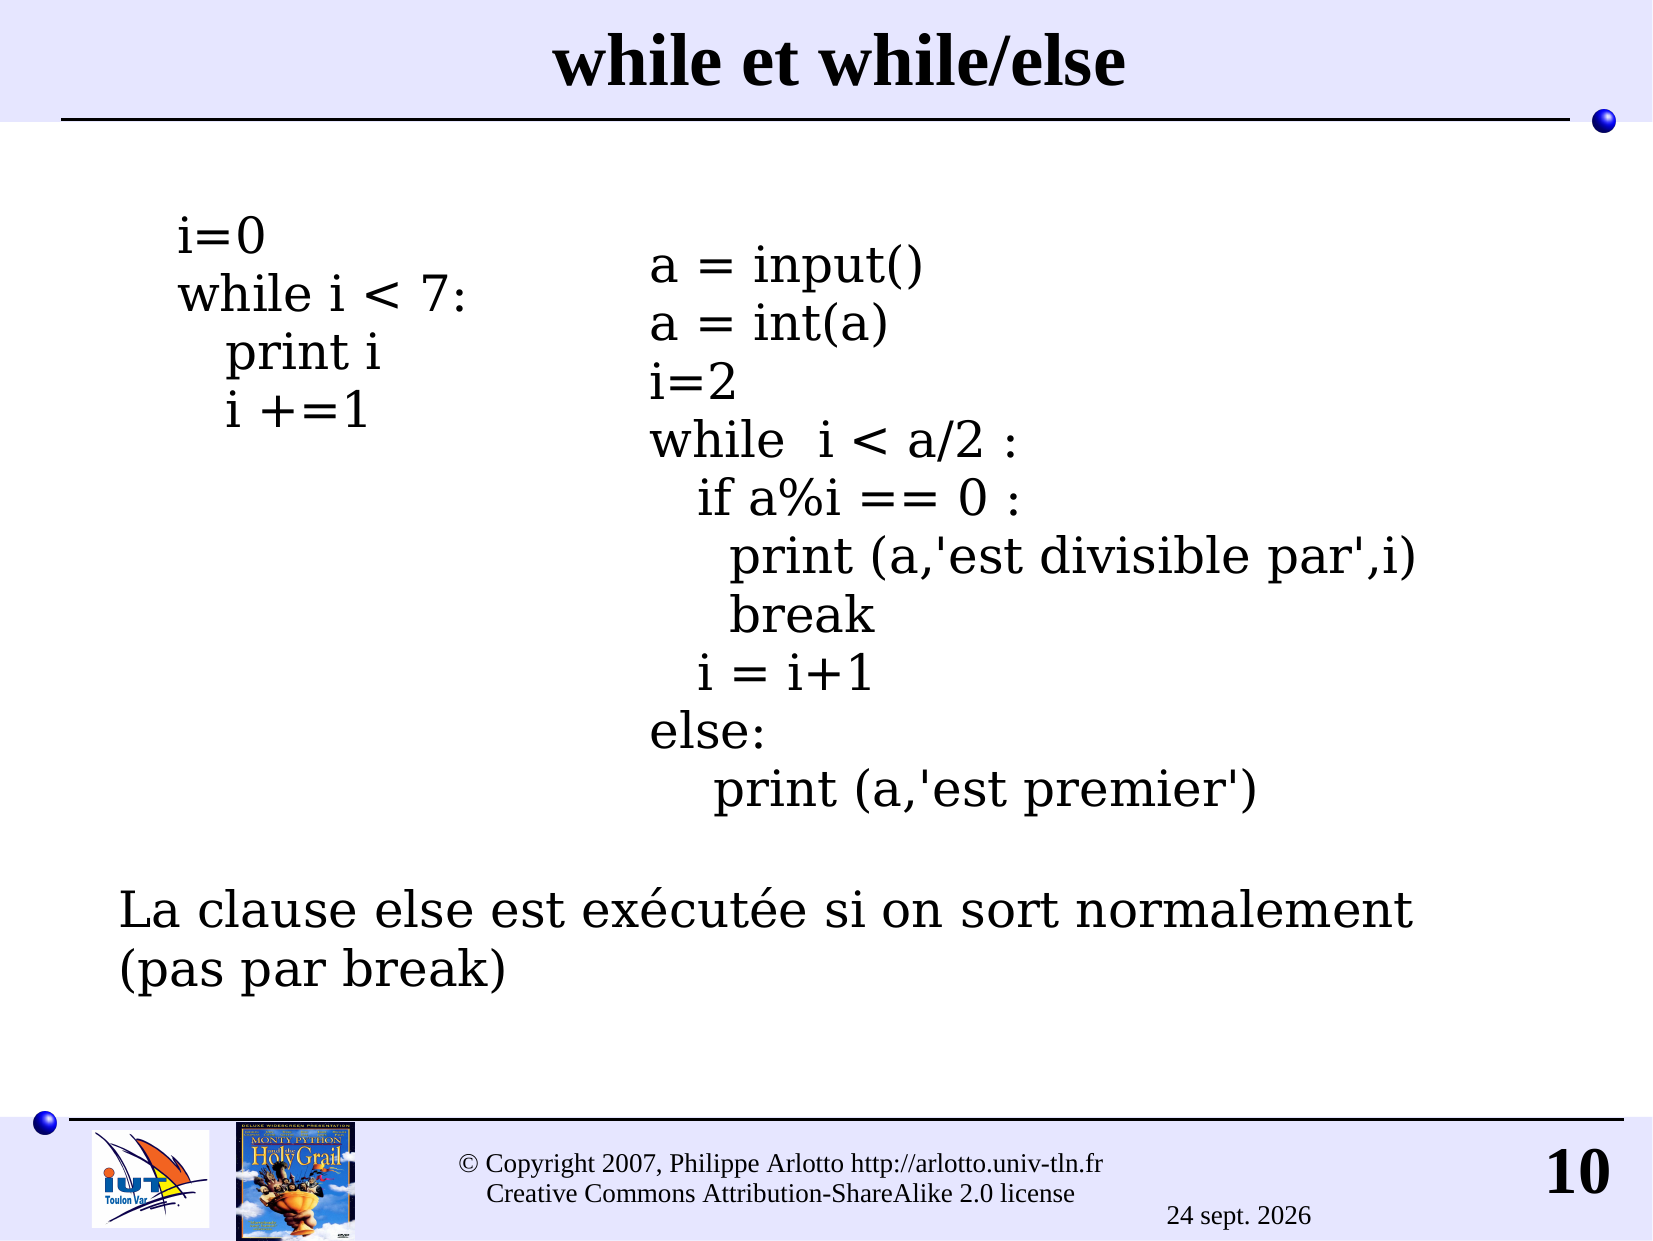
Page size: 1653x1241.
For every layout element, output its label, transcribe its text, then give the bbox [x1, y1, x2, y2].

picture [236, 1122, 355, 1241]
text_box i=0 while i < 7: print i i +=1 [177, 206, 469, 557]
text_box La clause else est exécutée si on sort normalement (pas par break) [118, 881, 1415, 999]
title while et while/else [95, 11, 1585, 110]
text_box a = input() a = int(a) i=2 while i < a/2 : if a%i == 0 : print (a,'est divisible par',i) break i = i+1 else: print (a,'est premier') [649, 236, 1477, 877]
